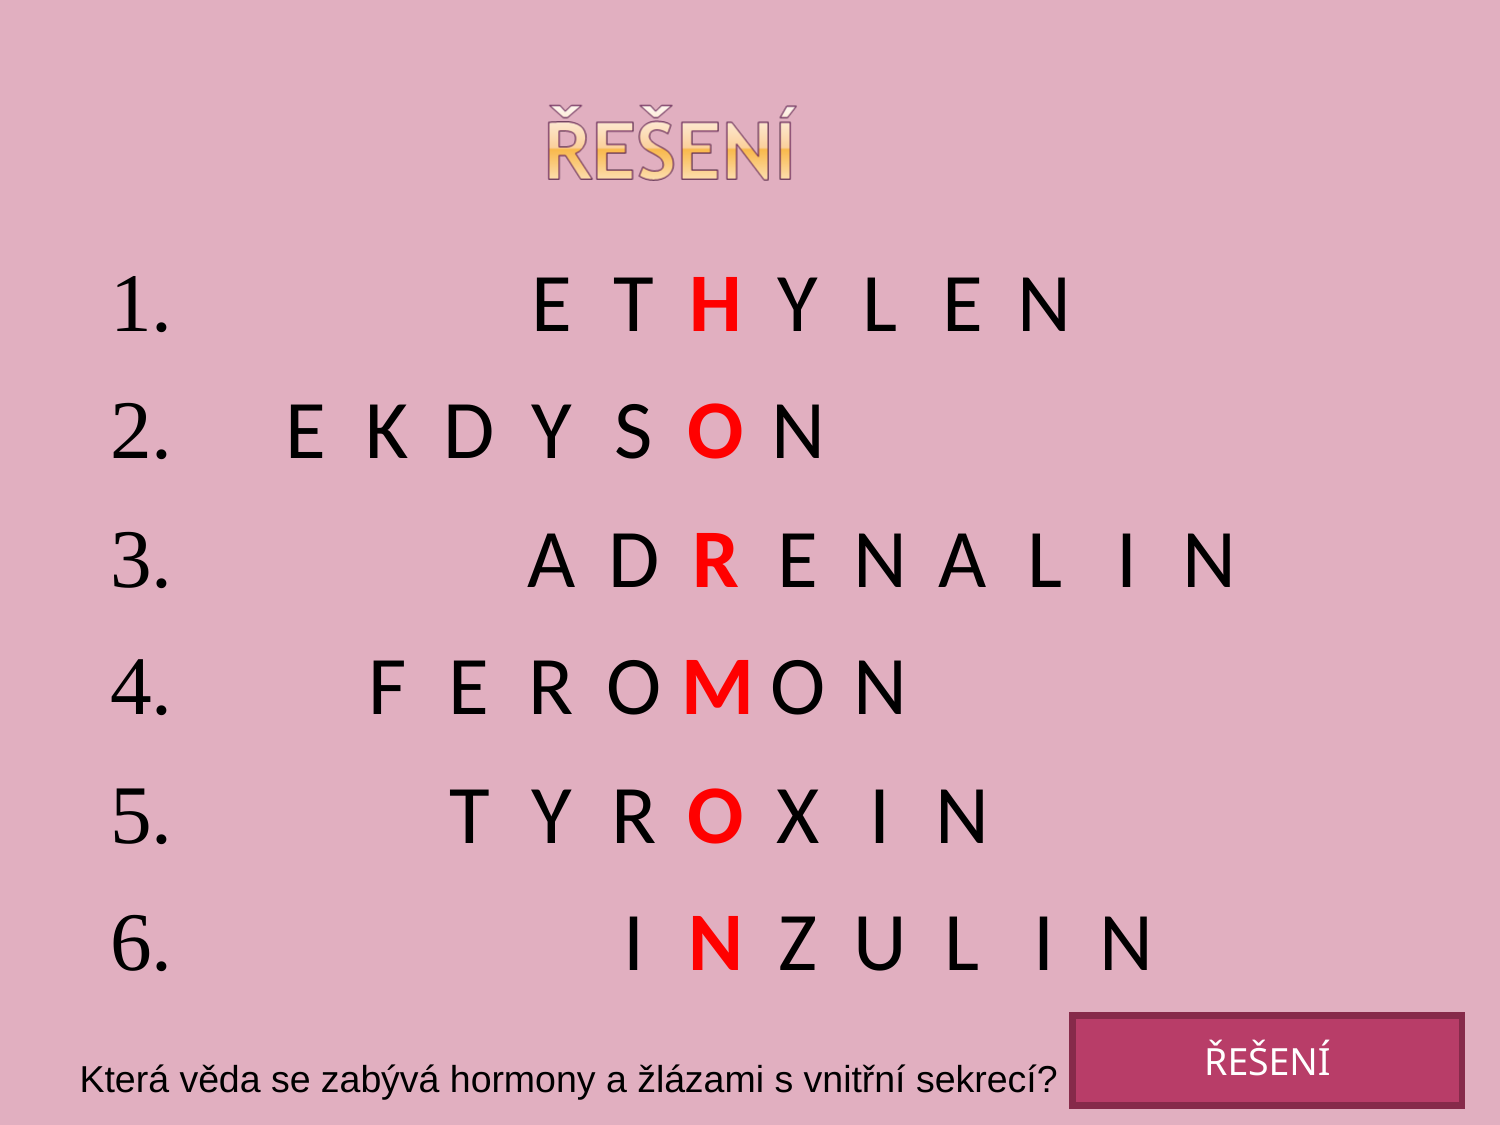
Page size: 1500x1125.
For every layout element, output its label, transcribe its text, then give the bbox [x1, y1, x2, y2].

table_header L [839, 232, 921, 360]
table_cell E [428, 616, 510, 744]
table_cell [1086, 360, 1168, 488]
table_cell K [346, 360, 428, 488]
table_cell L [1003, 488, 1086, 616]
table_cell [264, 872, 346, 1000]
table_cell 2. [100, 360, 182, 488]
table_cell 5. [100, 744, 182, 872]
table_cell [1003, 360, 1086, 488]
table_cell N [1168, 488, 1250, 616]
table_header T [593, 232, 675, 360]
table_cell E [264, 360, 346, 488]
table_cell [1168, 360, 1250, 488]
table_cell Y [510, 744, 593, 872]
table_header N [1003, 232, 1086, 360]
table_cell S [593, 360, 675, 488]
table_cell [346, 744, 428, 872]
table_header Y [757, 232, 839, 360]
table_cell N [839, 488, 921, 616]
table_cell [182, 616, 264, 744]
table_cell [1086, 616, 1168, 744]
text_box [75, 53, 1264, 246]
table_cell [182, 872, 264, 1000]
table_cell T [428, 744, 510, 872]
table_header E [921, 232, 1003, 360]
table_cell R [510, 616, 593, 744]
table_cell M [675, 616, 757, 744]
table_cell R [675, 488, 757, 616]
table_cell [839, 360, 921, 488]
table_cell [264, 616, 346, 744]
table_header 1. [100, 232, 182, 360]
table_cell [182, 488, 264, 616]
table_cell A [921, 488, 1003, 616]
table_cell L [921, 872, 1003, 1000]
table_cell O [593, 616, 675, 744]
table_header [1168, 232, 1250, 360]
table_cell R [593, 744, 675, 872]
table_cell [264, 744, 346, 872]
table_cell F [346, 616, 428, 744]
table_cell I [1086, 488, 1168, 616]
table_cell [921, 616, 1003, 744]
table_cell [264, 488, 346, 616]
table_cell U [839, 872, 921, 1000]
table_cell [182, 744, 264, 872]
table_cell 6. [100, 872, 182, 1000]
table_header [1086, 232, 1168, 360]
table_cell N [839, 616, 921, 744]
table_cell I [839, 744, 921, 872]
table_cell X [757, 744, 839, 872]
table_header H [675, 232, 757, 360]
text_box ŘEŠENÍ [1072, 1015, 1463, 1106]
table_cell [1086, 744, 1168, 872]
table_cell [428, 488, 510, 616]
table_cell D [593, 488, 675, 616]
table_header [264, 232, 346, 360]
table_cell [1003, 616, 1086, 744]
table_cell N [921, 744, 1003, 872]
table_header E [510, 232, 593, 360]
table_cell [346, 488, 428, 616]
table_cell [182, 360, 264, 488]
table_cell I [593, 872, 675, 1000]
table_cell [1168, 872, 1250, 1000]
table_cell A [510, 488, 593, 616]
table_cell [346, 872, 428, 1000]
table_cell O [675, 360, 757, 488]
table_header [346, 232, 428, 360]
text_box Která věda se zabývá hormony a žlázami s vnitřní sekrecí? [64, 1046, 1306, 1125]
table_cell Y [510, 360, 593, 488]
table_cell [1003, 744, 1086, 872]
table_cell O [675, 744, 757, 872]
table_cell N [757, 360, 839, 488]
table_cell 4. [100, 616, 182, 744]
table_cell [921, 360, 1003, 488]
table_header [182, 232, 264, 360]
table_header [428, 232, 510, 360]
table_cell [1168, 616, 1250, 744]
table_cell O [757, 616, 839, 744]
table_cell I [1003, 872, 1086, 1000]
table_cell Z [757, 872, 839, 1000]
table_cell [510, 872, 593, 1000]
table_cell N [675, 872, 757, 1000]
table_cell E [757, 488, 839, 616]
table_cell N [1086, 872, 1168, 1000]
table_cell [1168, 744, 1250, 872]
table_cell 3. [100, 488, 182, 616]
table_cell D [428, 360, 510, 488]
table_cell [428, 872, 510, 1000]
